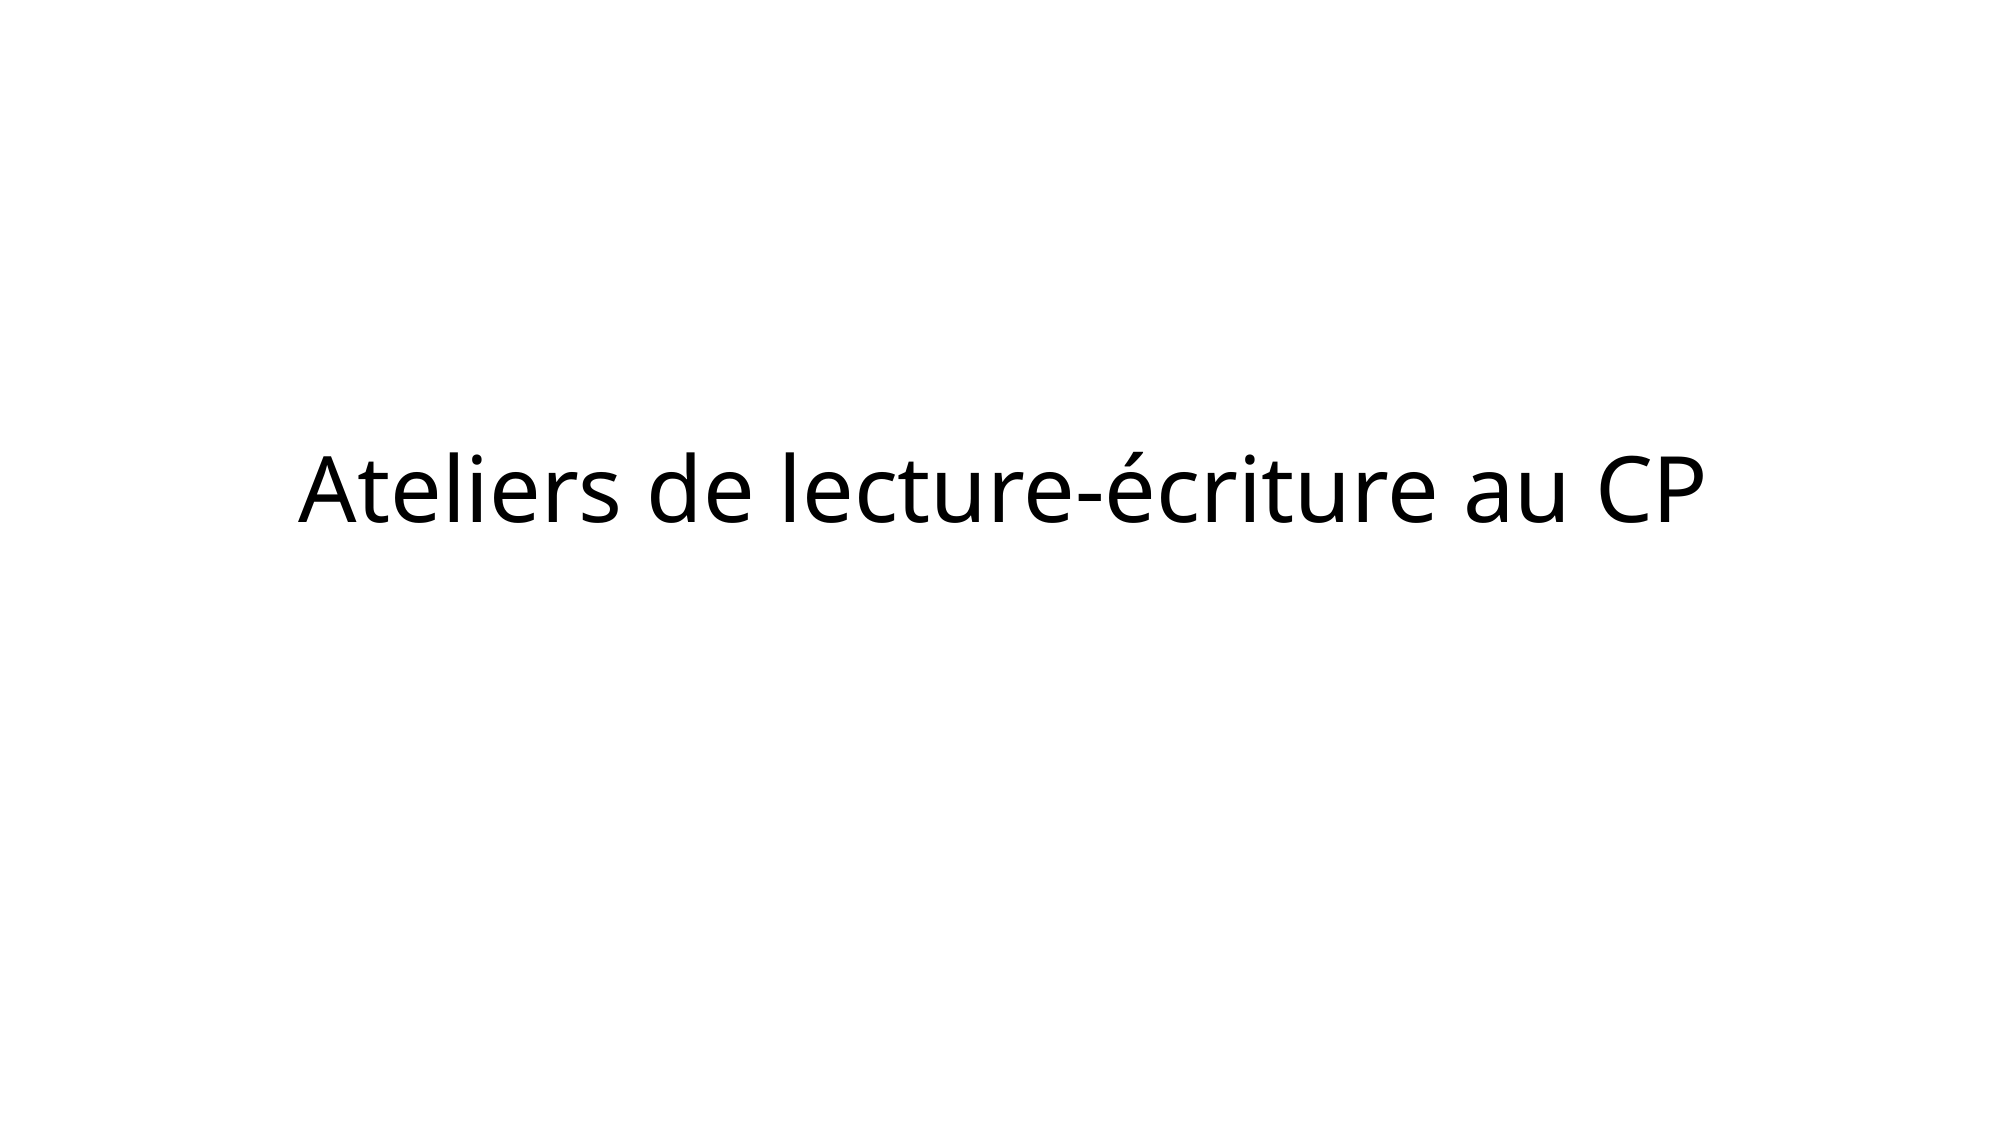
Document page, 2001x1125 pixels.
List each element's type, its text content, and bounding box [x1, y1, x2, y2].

title Ateliers de lecture-écriture au CP [141, 384, 1867, 602]
